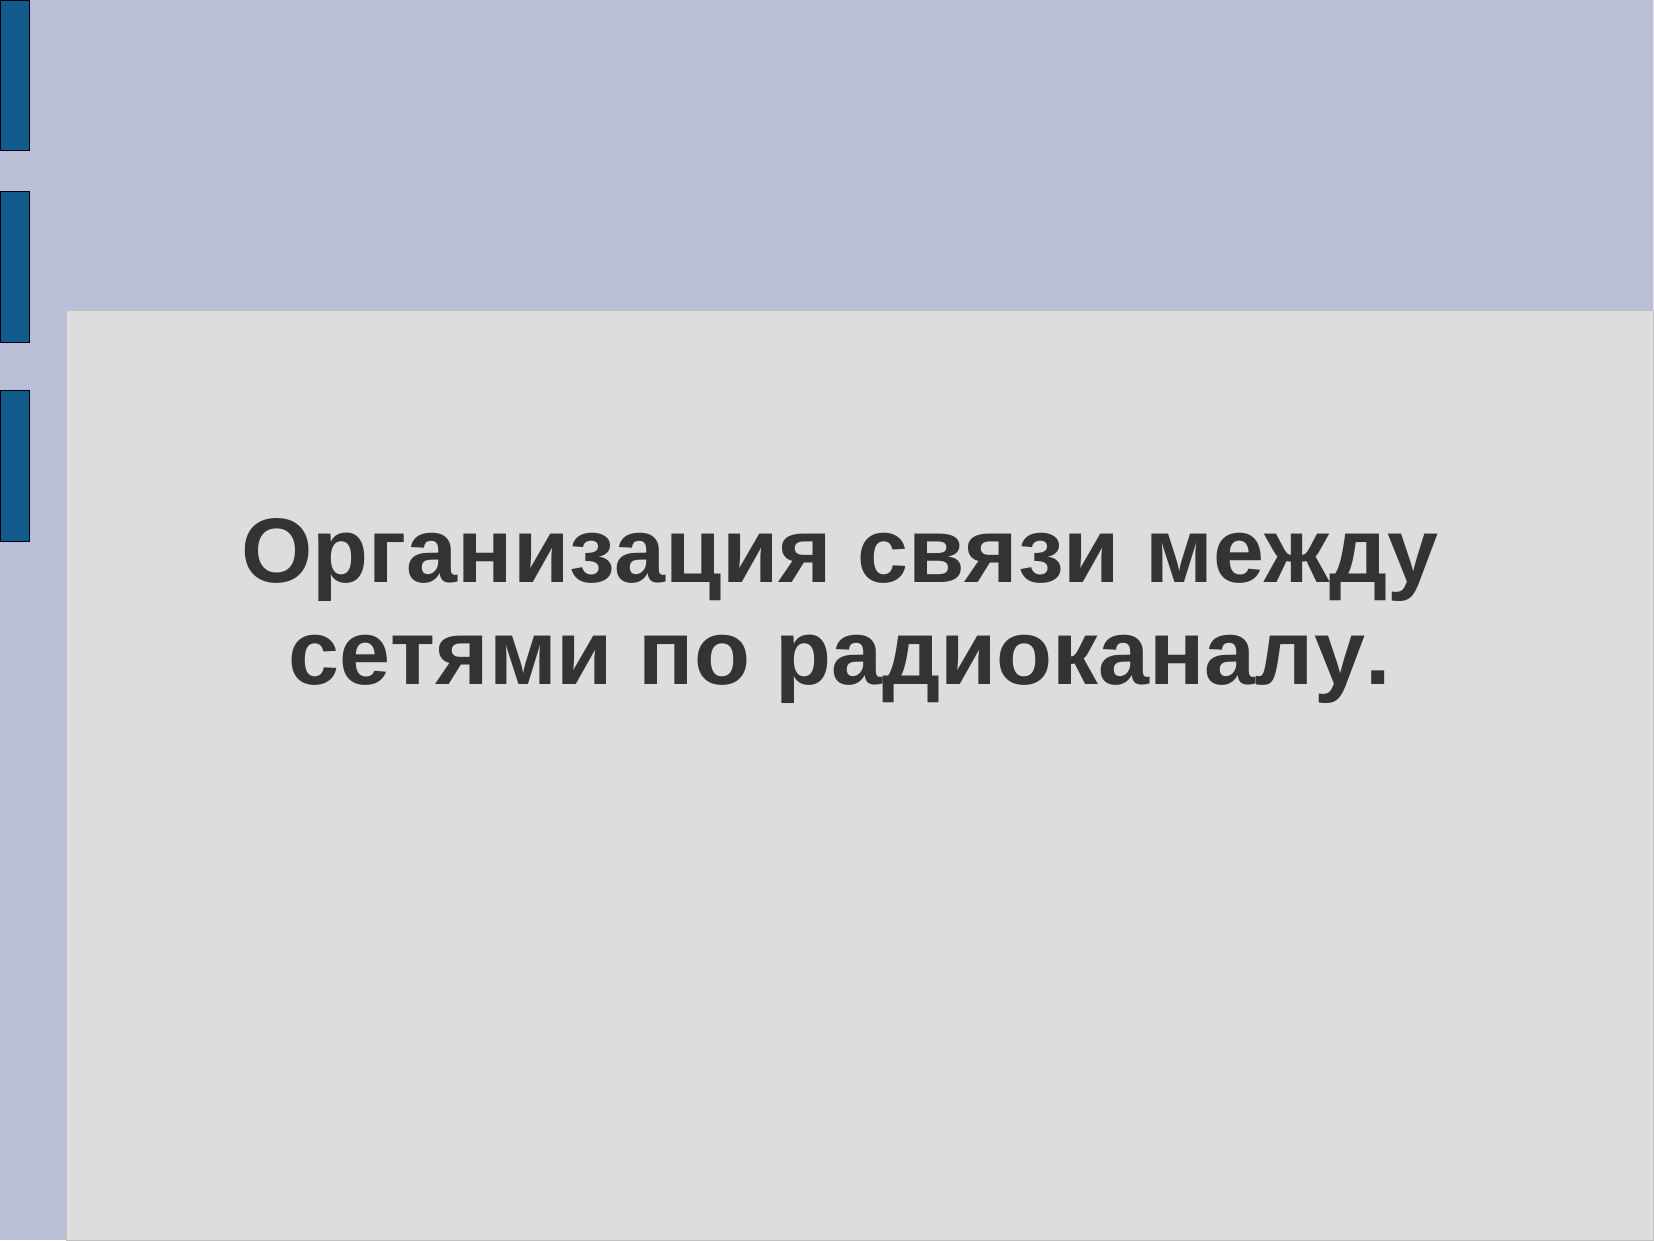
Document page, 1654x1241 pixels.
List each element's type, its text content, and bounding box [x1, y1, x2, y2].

title Организация связи между сетями по радиоканалу. [134, 498, 1547, 706]
